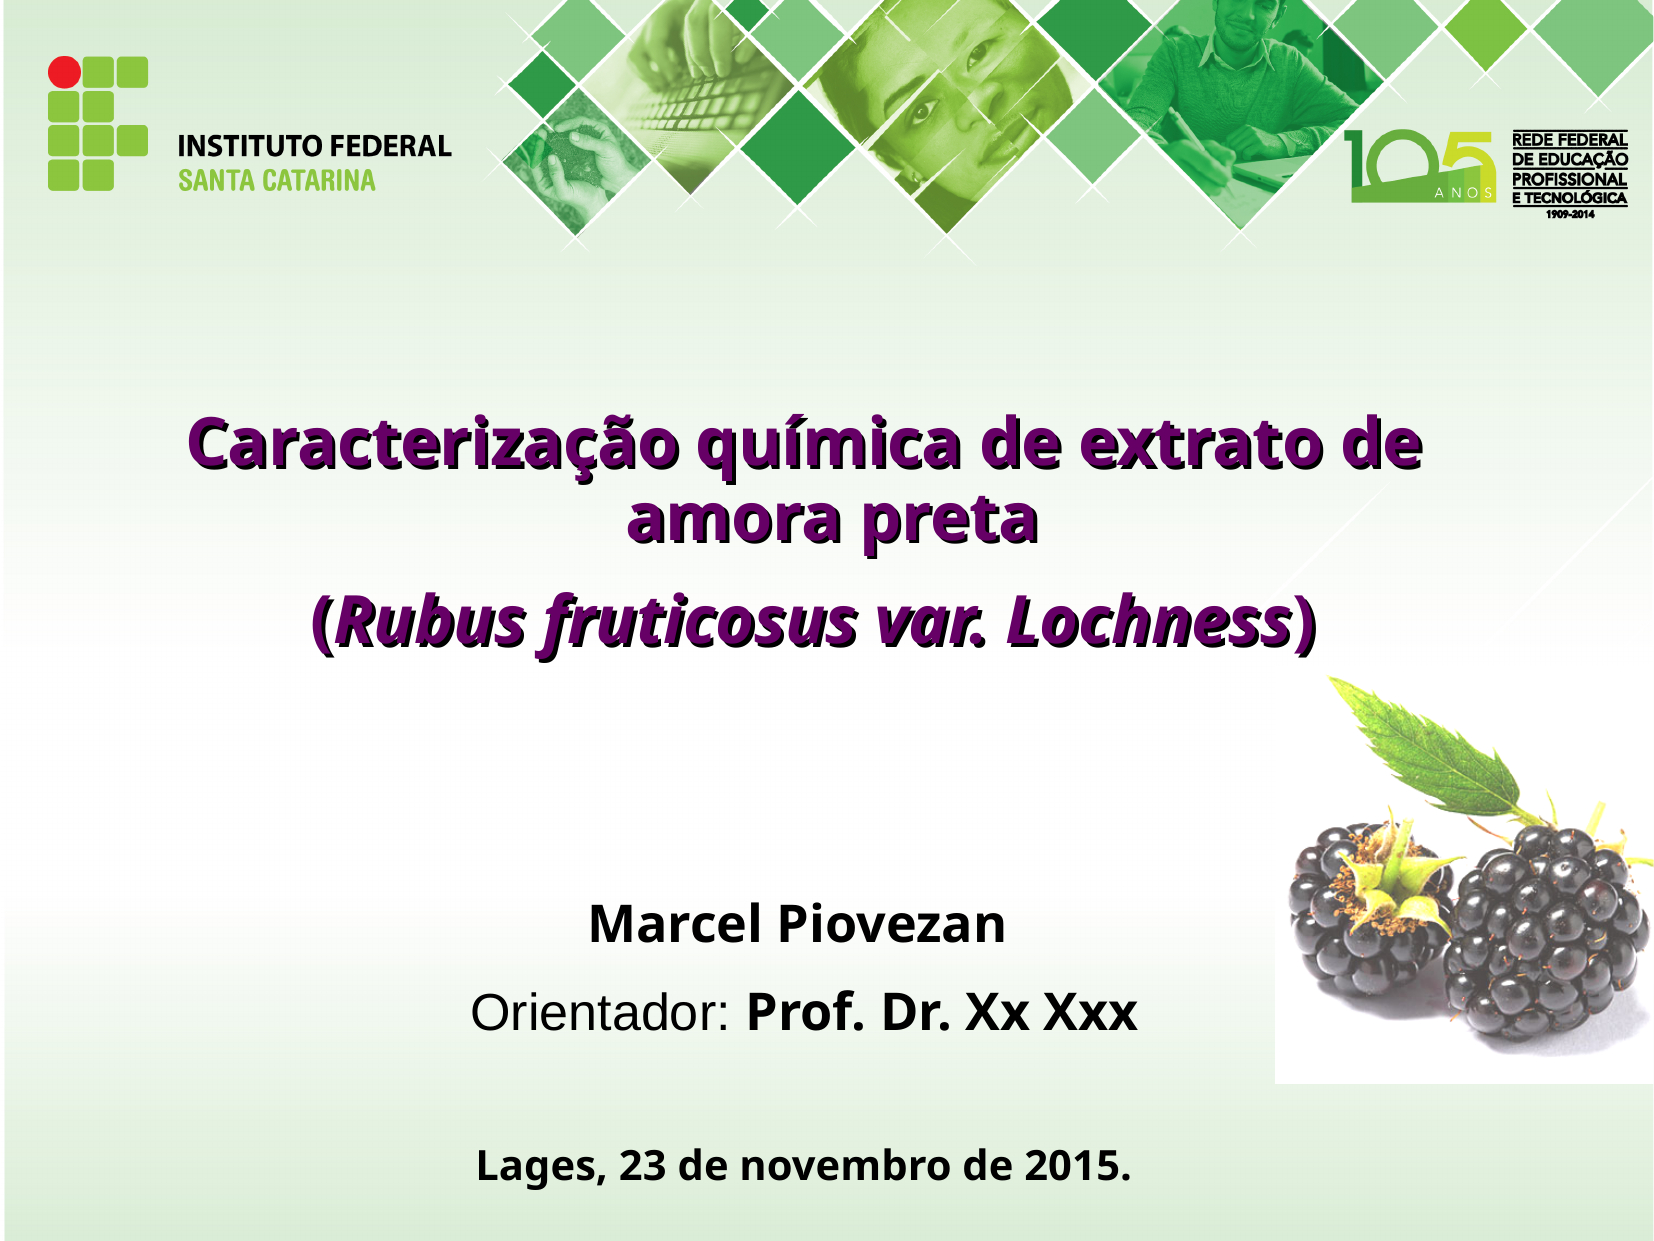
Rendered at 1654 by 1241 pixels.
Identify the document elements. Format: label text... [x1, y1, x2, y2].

picture [1, 0, 1654, 1241]
text_box Lages, 23 de novembro de 2015. [460, 1135, 1148, 1198]
text_box Caracterização química de extrato de amora preta (Rubus fruticosus var. Lochness) Marcel Piovezan Orientador: Prof. Dr. Xx Xxx [76, 362, 1532, 1082]
